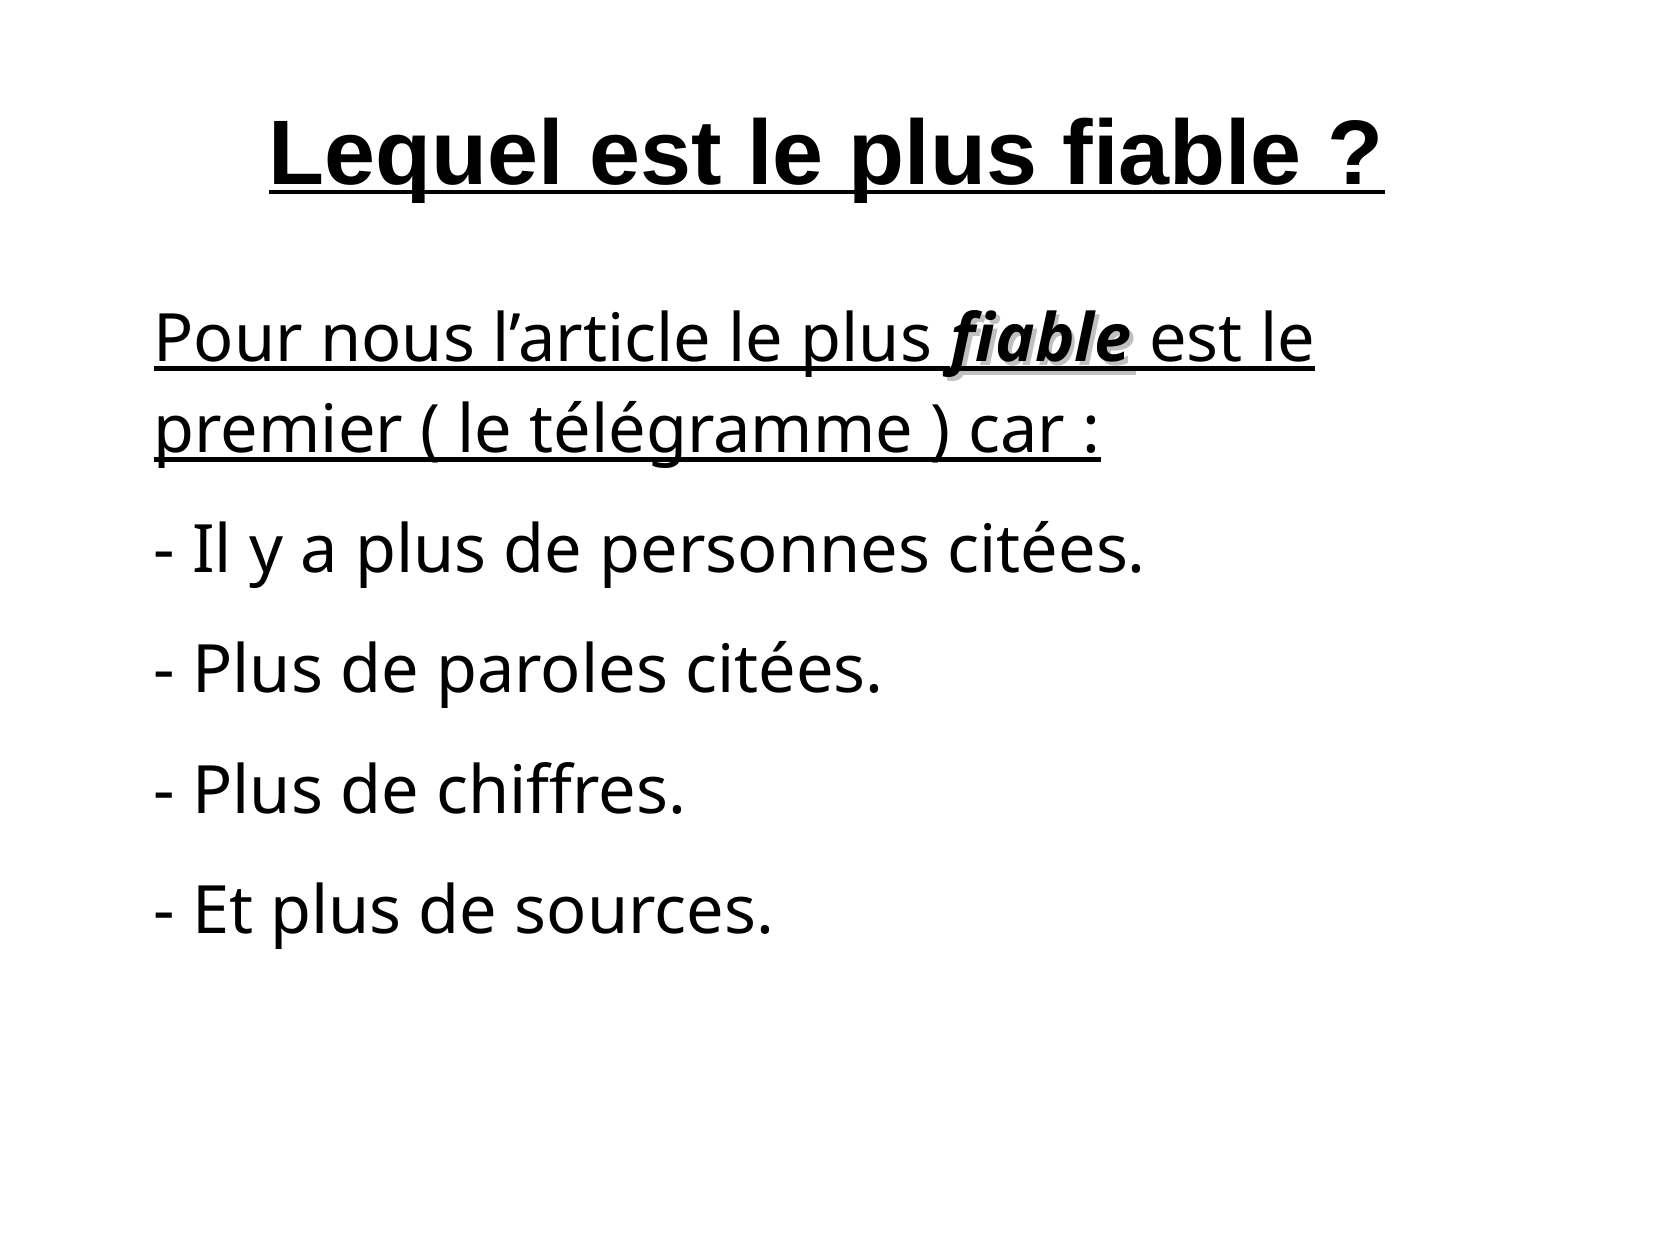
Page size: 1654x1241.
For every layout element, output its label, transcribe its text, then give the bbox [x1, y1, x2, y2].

title Lequel est le plus fiable ? [82, 49, 1571, 257]
list Pour nous l’article le plus fiable est le premier ( le télégramme ) car : - Il y a plus de personnes citées. - Plus de paroles citées. - Plus de chiffres. - Et plus de sources. [82, 290, 1571, 1010]
